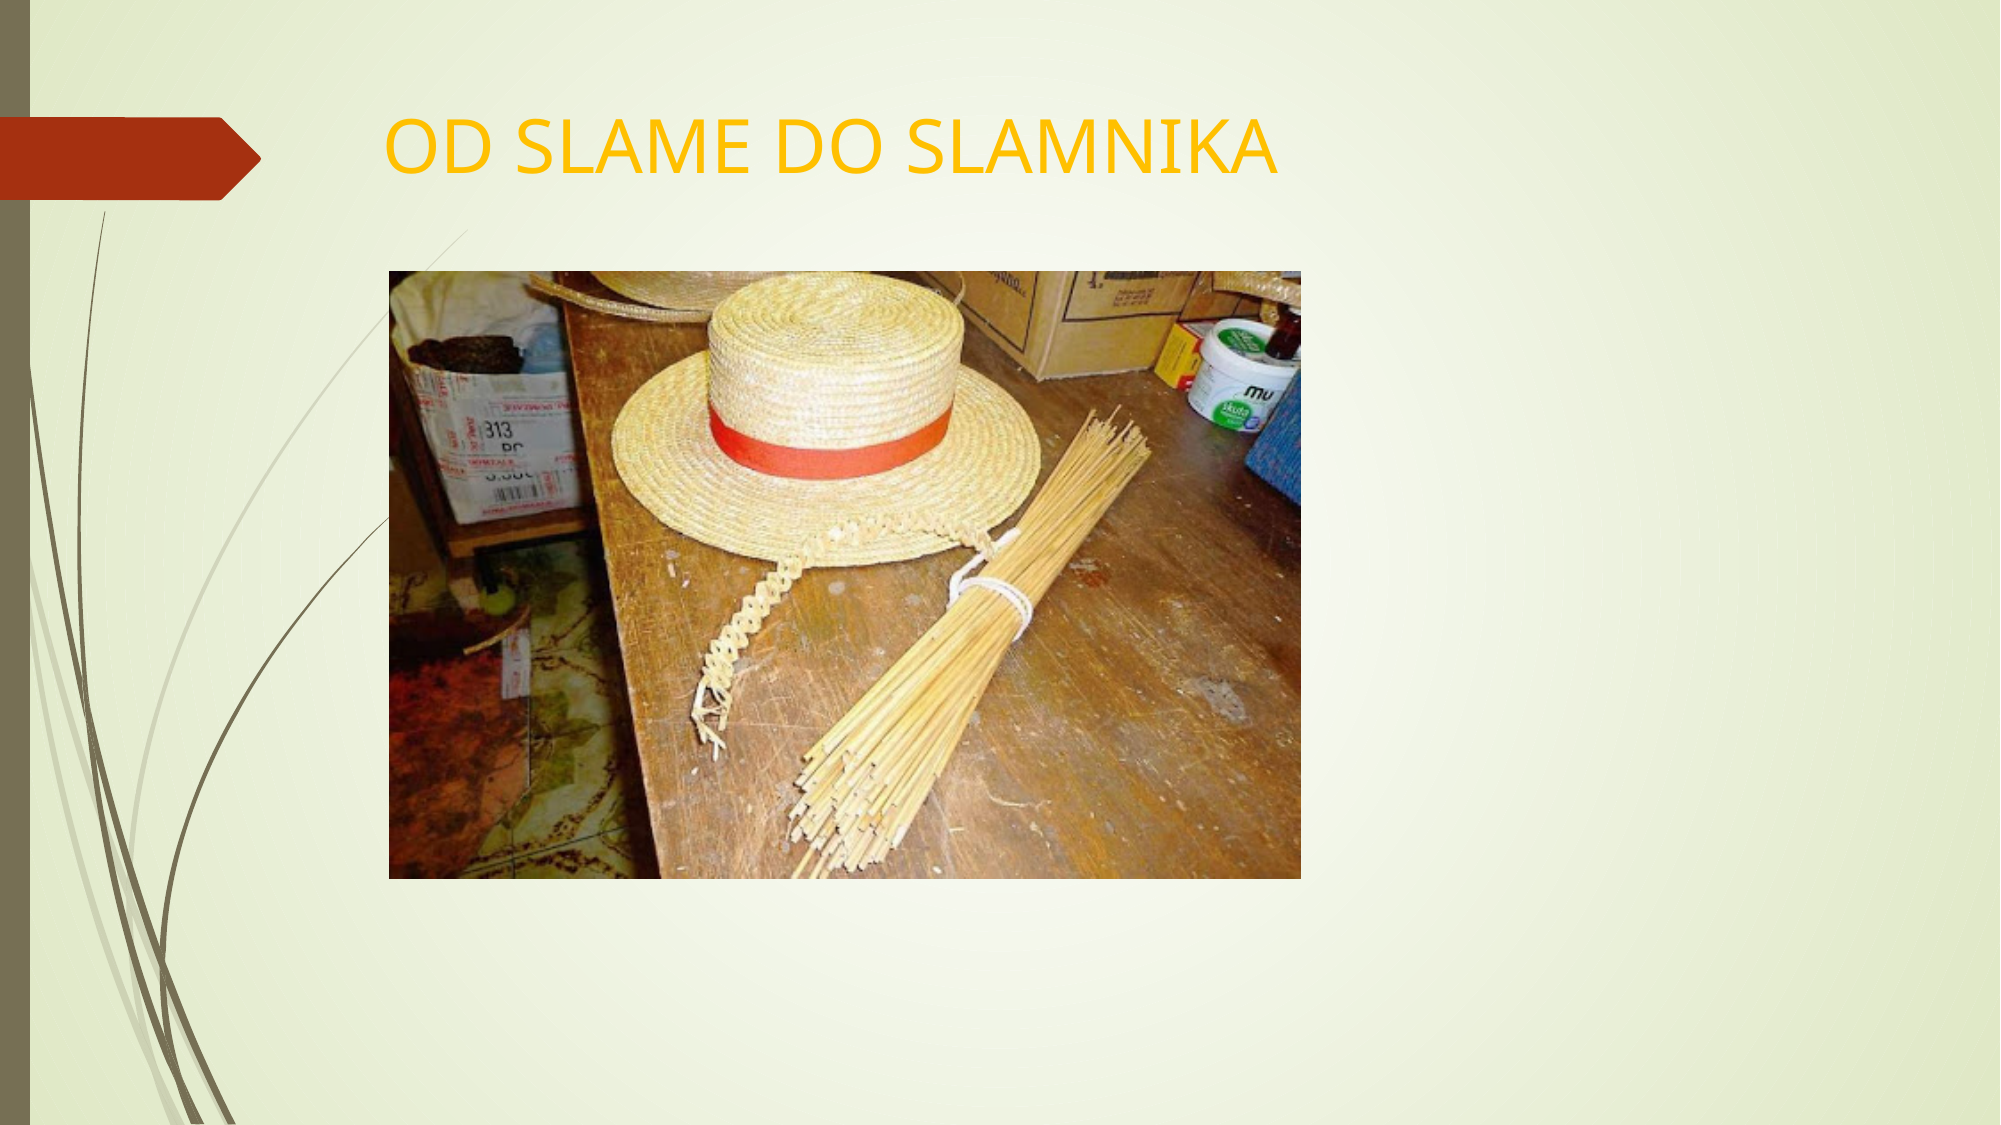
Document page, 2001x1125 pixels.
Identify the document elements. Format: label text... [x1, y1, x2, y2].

picture [389, 272, 1301, 879]
title OD SLAME DO SLAMNIKA [367, 91, 1830, 302]
